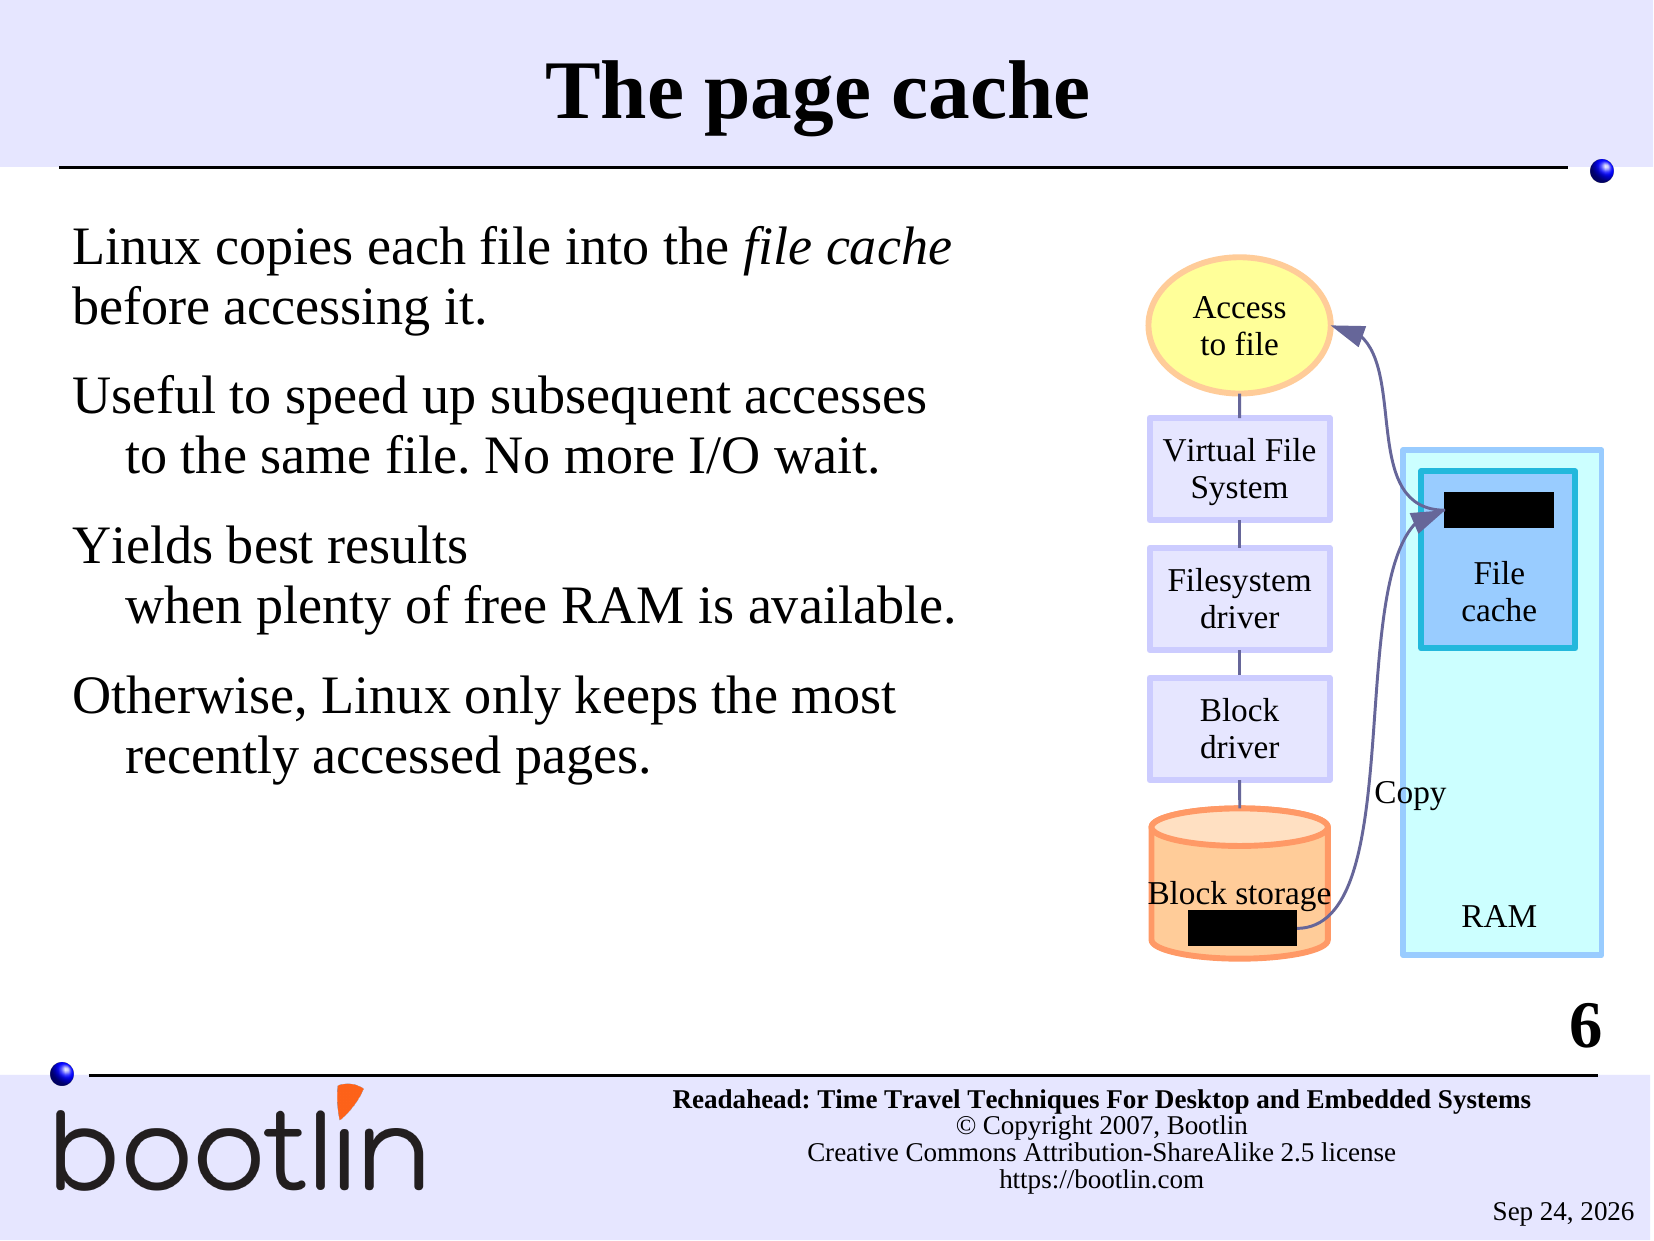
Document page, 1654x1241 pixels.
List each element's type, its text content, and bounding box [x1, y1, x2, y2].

text_box Virtual File System [1149, 418, 1330, 521]
text_box [1403, 450, 1602, 956]
list Linux copies each file into the file cache before accessing it. Useful to speed up subsequent accesses to the same file. No more I/O wait. Yields best results when plenty of free RAM is available. Otherwise, Linux only keeps the most recently accessed pages. [54, 216, 1101, 1066]
text_box Access to file [1148, 257, 1331, 394]
text_box Block driver [1149, 677, 1330, 781]
text_box Copy [1374, 773, 1448, 820]
text_box [1188, 910, 1297, 946]
text_box [1403, 495, 1429, 536]
text_box RAM [1461, 897, 1538, 944]
picture [17, 1060, 462, 1230]
title The page cache [33, 29, 1604, 153]
text_box Block storage [1151, 830, 1328, 959]
text_box File cache [1461, 554, 1538, 648]
text_box Filesystem driver [1149, 547, 1330, 651]
